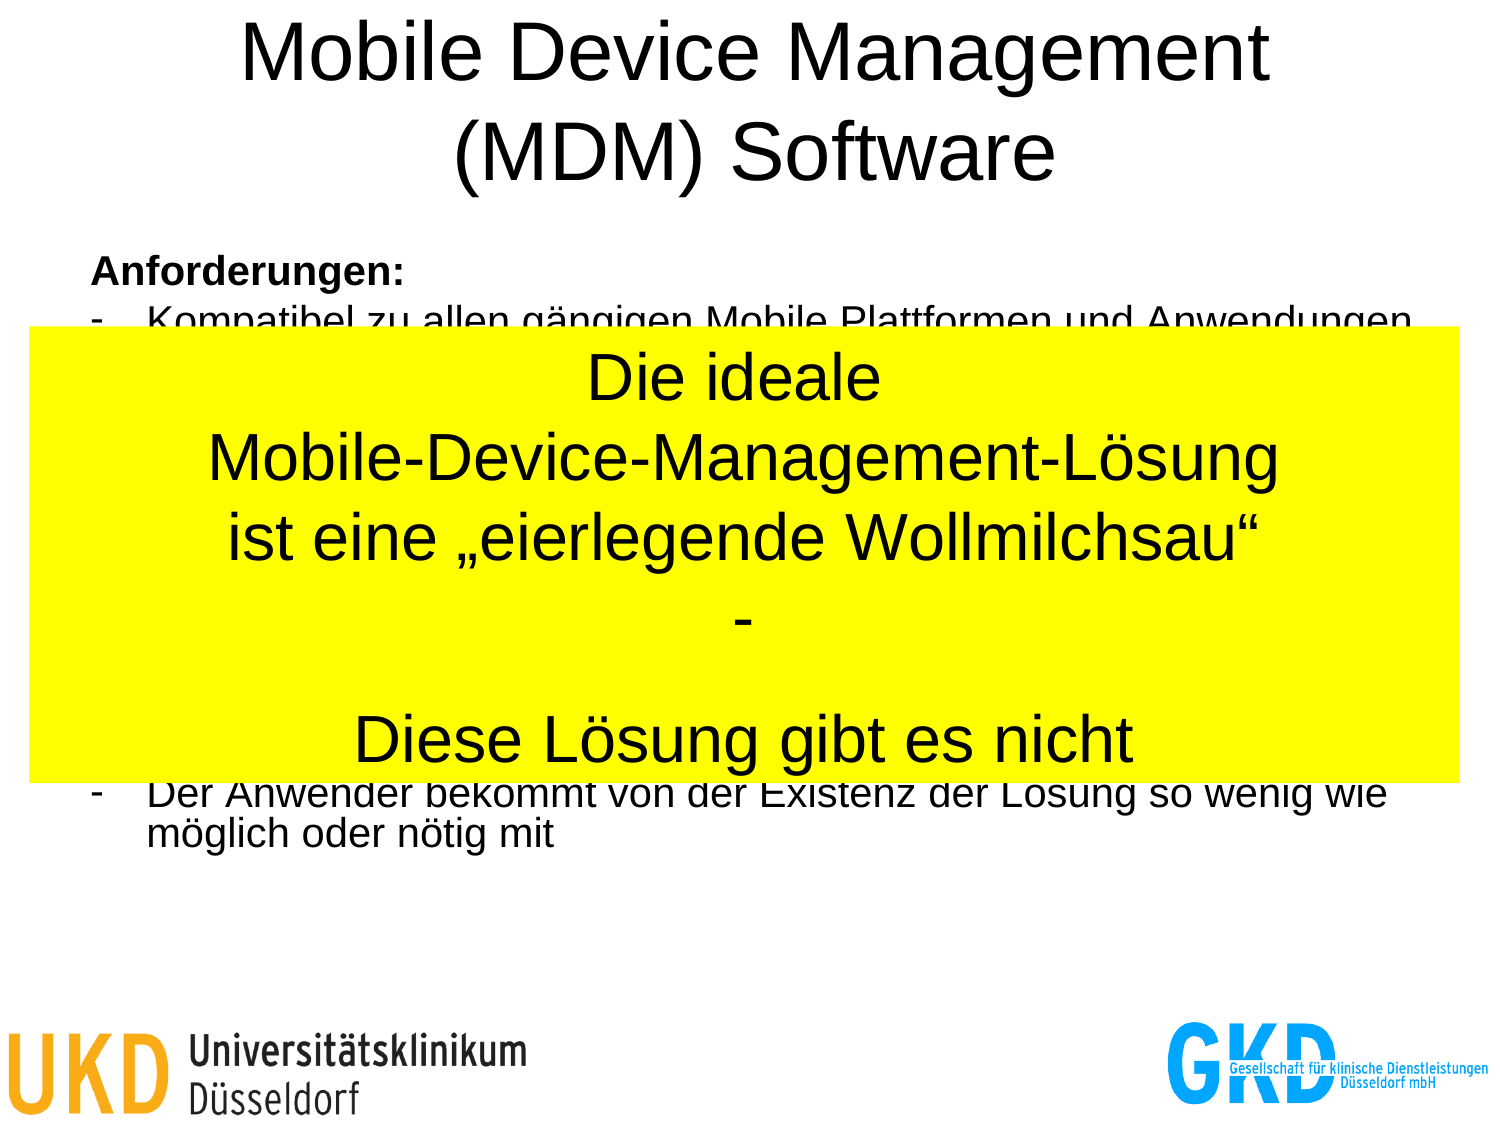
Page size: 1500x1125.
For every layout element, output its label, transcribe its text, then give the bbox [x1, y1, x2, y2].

title Mobile Device Management (MDM) Software [75, 0, 1436, 205]
list Anforderungen: Kompatibel zu allen gängigen Mobile Plattformen und Anwendungen Arbeitet in allen gängigen Mobilfunknetzen Kann direkt „over the air“ (OTA) implementiert werden unter Auswahl bestimmter Zielgeräte Hardware, Betriebssysteme, Konfiguration und Anwendungen können schnell und problemlos ausgeliefert werden Mobile Geräte können nach Bedarf von Administratoren dem System hinzugefügt oder daraus entfernt werden Die Integrität und Sicherheit der IT-Infrastruktur ist stets gewährleistet Security Policies werden konsequent durchgesetzt Der Anwender bekommt von der Existenz der Lösung so wenig wie möglich oder nötig mit [75, 245, 1447, 326]
picture [0, 1023, 532, 1125]
picture [1163, 1006, 1500, 1125]
text_box Die ideale Mobile-Device-Management-Lösung ist eine „eierlegende Wollmilchsau“ - Diese Lösung gibt es nicht [29, 326, 1459, 784]
list Anforderungen: Kompatibel zu allen gängigen Mobile Plattformen und Anwendungen Arbeitet in allen gängigen Mobilfunknetzen Kann direkt „over the air“ (OTA) implementiert werden unter Auswahl bestimmter Zielgeräte Hardware, Betriebssysteme, Konfiguration und Anwendungen können schnell und problemlos ausgeliefert werden Mobile Geräte können nach Bedarf von Administratoren dem System hinzugefügt oder daraus entfernt werden Die Integrität und Sicherheit der IT-Infrastruktur ist stets gewährleistet Security Policies werden konsequent durchgesetzt Der Anwender bekommt von der Existenz der Lösung so wenig wie möglich oder nötig mit [75, 784, 1447, 953]
